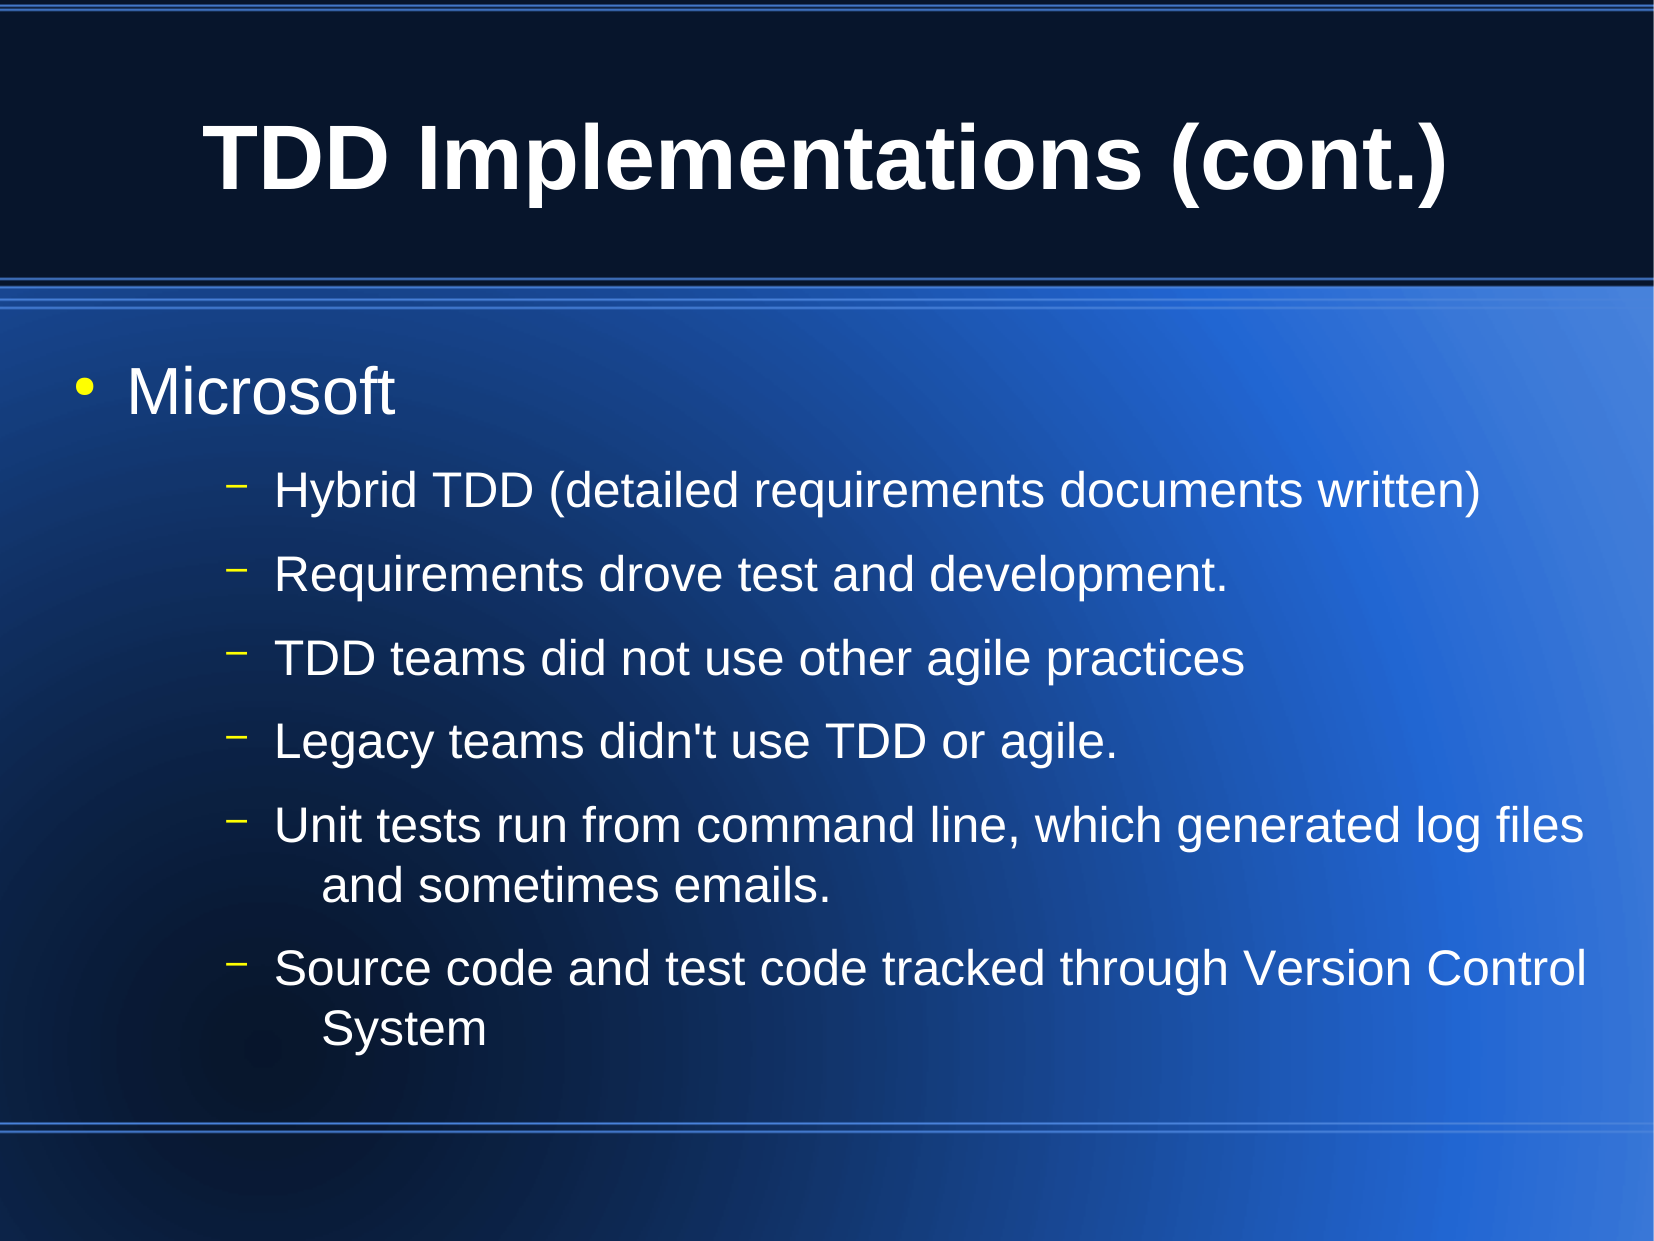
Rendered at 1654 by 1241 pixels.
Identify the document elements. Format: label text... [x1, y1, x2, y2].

list Microsoft Hybrid TDD (detailed requirements documents written) Requirements drove test and development. TDD teams did not use other agile practices Legacy teams didn't use TDD or agile. Unit tests run from command line, which generated log files and sometimes emails. Source code and test code tracked through Version Control System [37, 348, 1613, 1051]
title TDD Implementations (cont.) [82, 56, 1571, 250]
